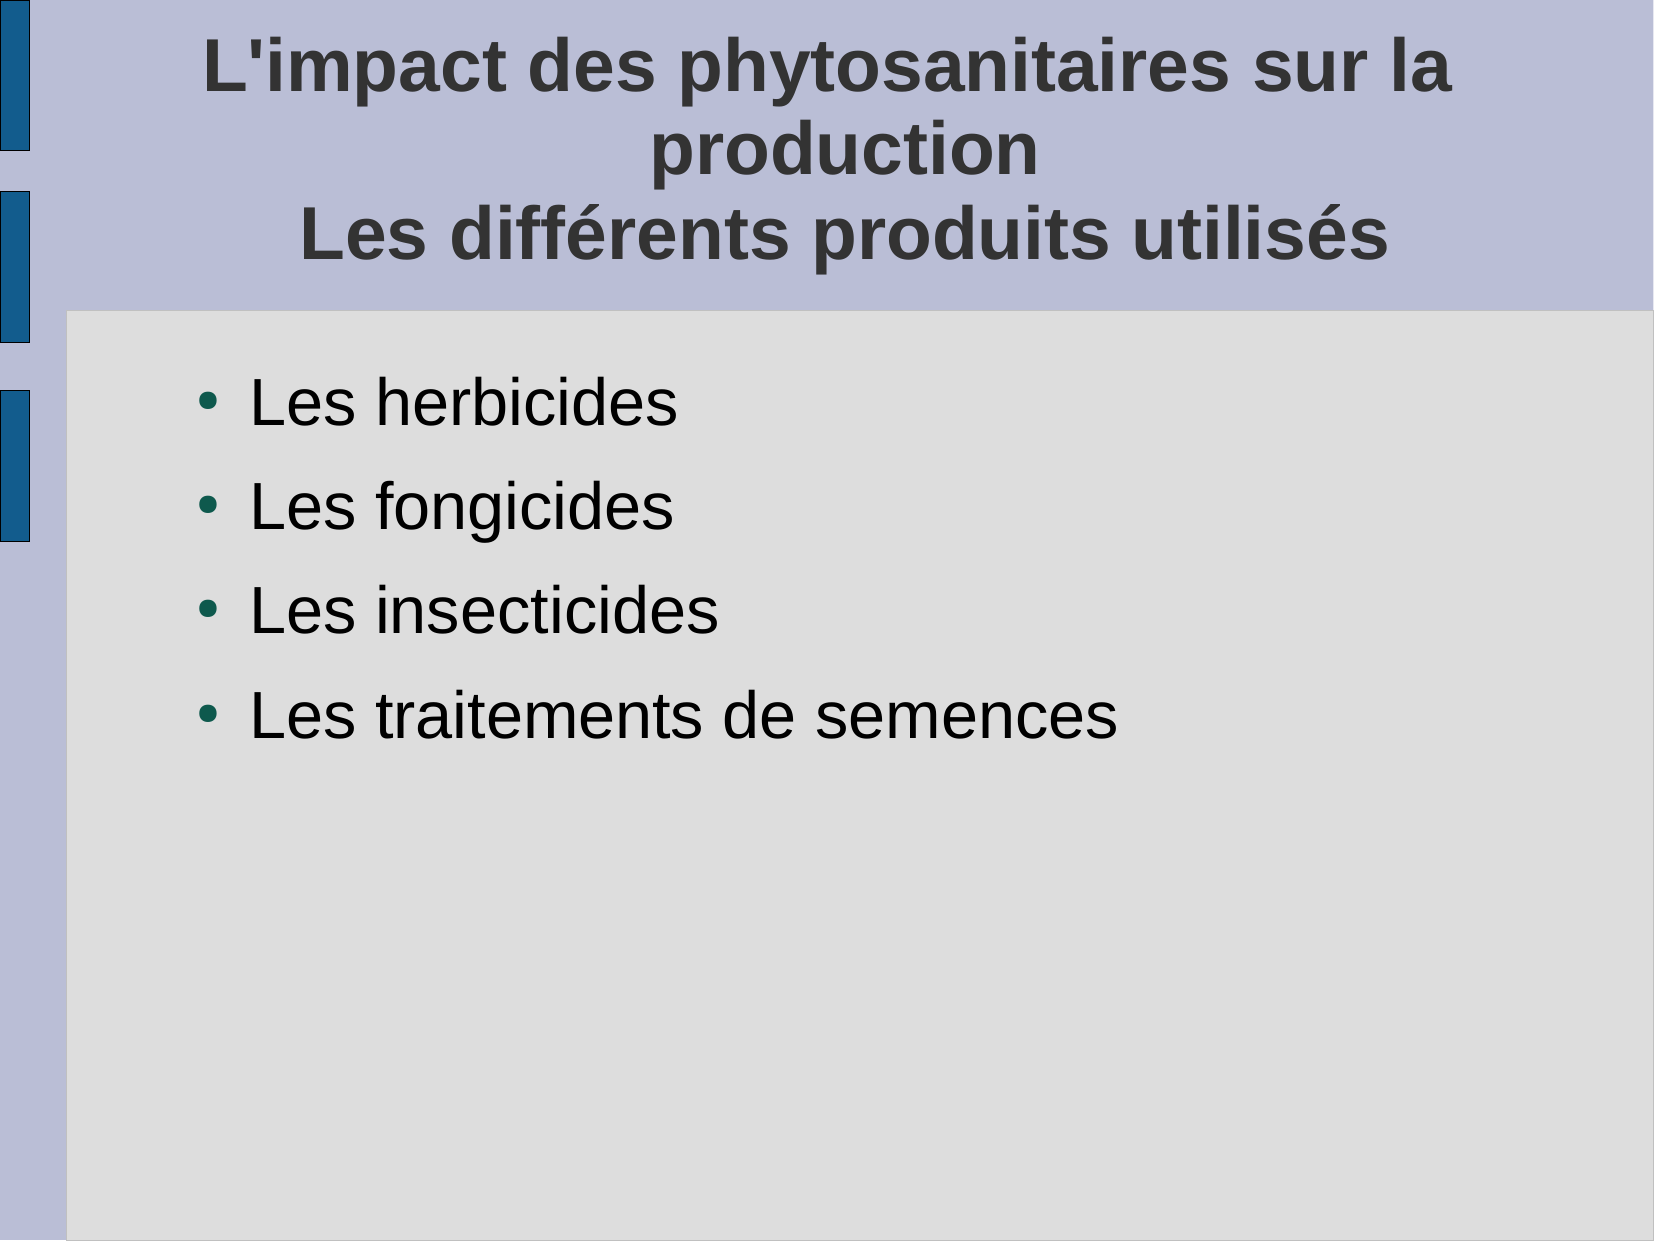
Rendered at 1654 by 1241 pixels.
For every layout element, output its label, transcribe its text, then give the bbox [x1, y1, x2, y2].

list Les herbicides Les fongicides Les insecticides Les traitements de semences [178, 364, 1570, 1147]
title L'impact des phytosanitaires sur la production Les différents produits utilisés [121, 0, 1534, 299]
